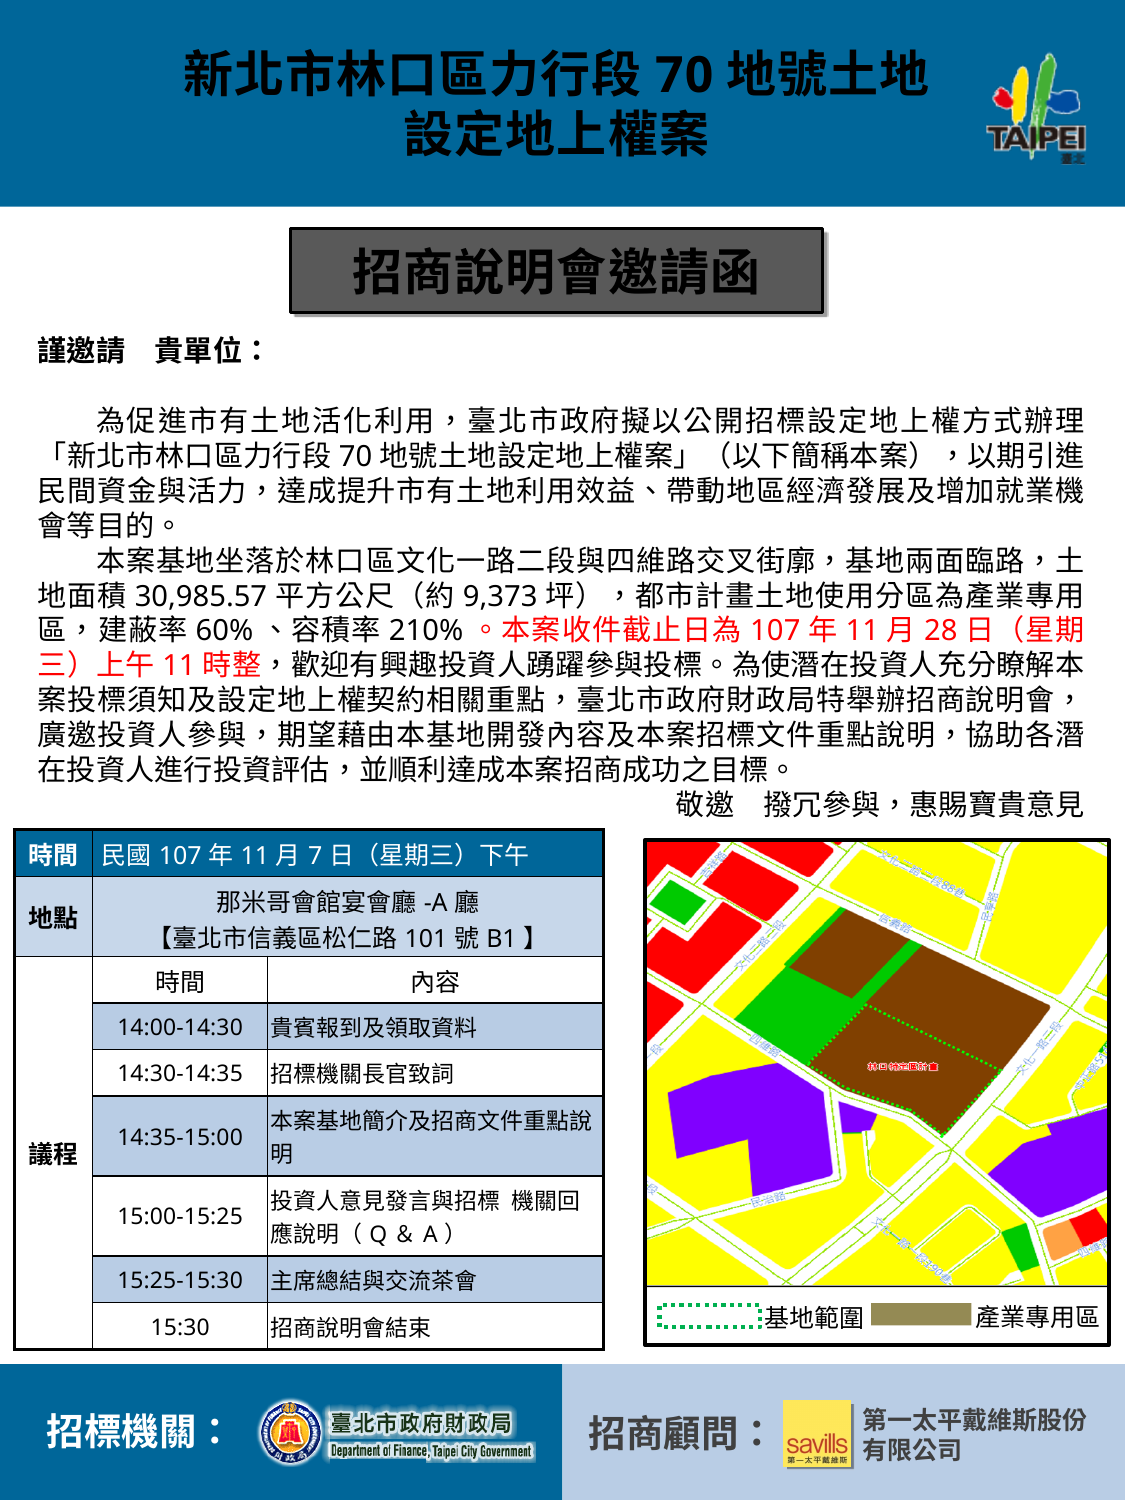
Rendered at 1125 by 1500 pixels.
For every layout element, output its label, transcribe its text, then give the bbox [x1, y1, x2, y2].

text_box 產業專用區 [961, 1293, 1125, 1339]
table_cell 內容 [268, 957, 602, 1002]
picture [257, 1398, 535, 1466]
table_cell 本案基地簡介及招商文件重點說明 [268, 1097, 602, 1175]
text_box [0, 1364, 1125, 1500]
text_box 新北市林口區力行段70地號土地 設定地上權案 [84, 34, 1029, 170]
text_box 第一太平戴維斯股份有限公司 [856, 1398, 1114, 1471]
table_header 民國107年11月7日（星期三）下午14:30 [93, 831, 602, 876]
text_box [0, 0, 1125, 207]
text_box 招標機關： [31, 1400, 233, 1461]
table_cell 15:00-15:25 [93, 1177, 267, 1255]
table_cell 議程 [16, 957, 92, 1348]
text_box 招商顧問： [574, 1402, 775, 1463]
text_box 謹邀請 貴單位： 為促進市有土地活化利用，臺北市政府擬以公開招標設定地上權方式辦理「新北市林口區力行段70地號土地設定地上權案」（以下簡稱本案），以期引進民間資金與活力，達成提升市有土地利用效益、帶動地區經濟發展及增加就業機會等目的。 本案基地坐落於林口區文化一路二段與四維路交叉街廓，基地兩面臨路，土地面積30,985.57平方公尺（約9,373坪），都市計畫土地使用分區為產業專用區，建蔽率60%、容積率210%。本案收件截止日為107年11月28日（星期三）上午11時整，歡迎有興趣投資人踴躍參與投標。為使潛在投資人充分瞭解本案投標須知及設定地上權契約相關重點，臺北市政府財政局特舉辦招商說明會，廣邀投資人參與，期望藉由本基地開發內容及本案招標文件重點說明，協助各潛在投資人進行投資評估，並順利達成本案招商成功之目標。 敬邀 撥冗參與，惠賜寶貴意見 [22, 324, 1100, 864]
table_cell 那米哥會館宴會廳-A廳 【臺北市信義區松仁路101號B1】 [93, 877, 602, 956]
text_box 招商說明會邀請函 [290, 228, 823, 313]
table_cell 14:35-15:00 [93, 1097, 267, 1175]
table_cell 投資人意見發言與招標 機關回應說明（Q＆A） [268, 1177, 602, 1255]
picture [1063, 155, 1071, 164]
text_box [871, 1303, 961, 1326]
table_cell 貴賓報到及領取資料 [268, 1004, 602, 1049]
table_cell 時間 [93, 957, 267, 1002]
picture [647, 842, 1107, 1285]
table_cell 15:30 [93, 1303, 267, 1348]
table_cell 招商說明會結束 [268, 1303, 602, 1348]
text_box 基地範圍 [750, 1295, 905, 1341]
table_cell 14:30-14:35 [93, 1050, 267, 1095]
table_header 時間 [16, 831, 92, 876]
table_cell 主席總結與交流茶會 [268, 1257, 602, 1302]
table_cell 招標機關長官致詞 [268, 1050, 602, 1095]
table_cell 地點 [16, 877, 92, 956]
table_cell 14:00-14:30 [93, 1004, 267, 1049]
picture [783, 1400, 851, 1467]
table_cell 15:25-15:30 [93, 1257, 267, 1302]
picture [1029, 53, 1086, 164]
